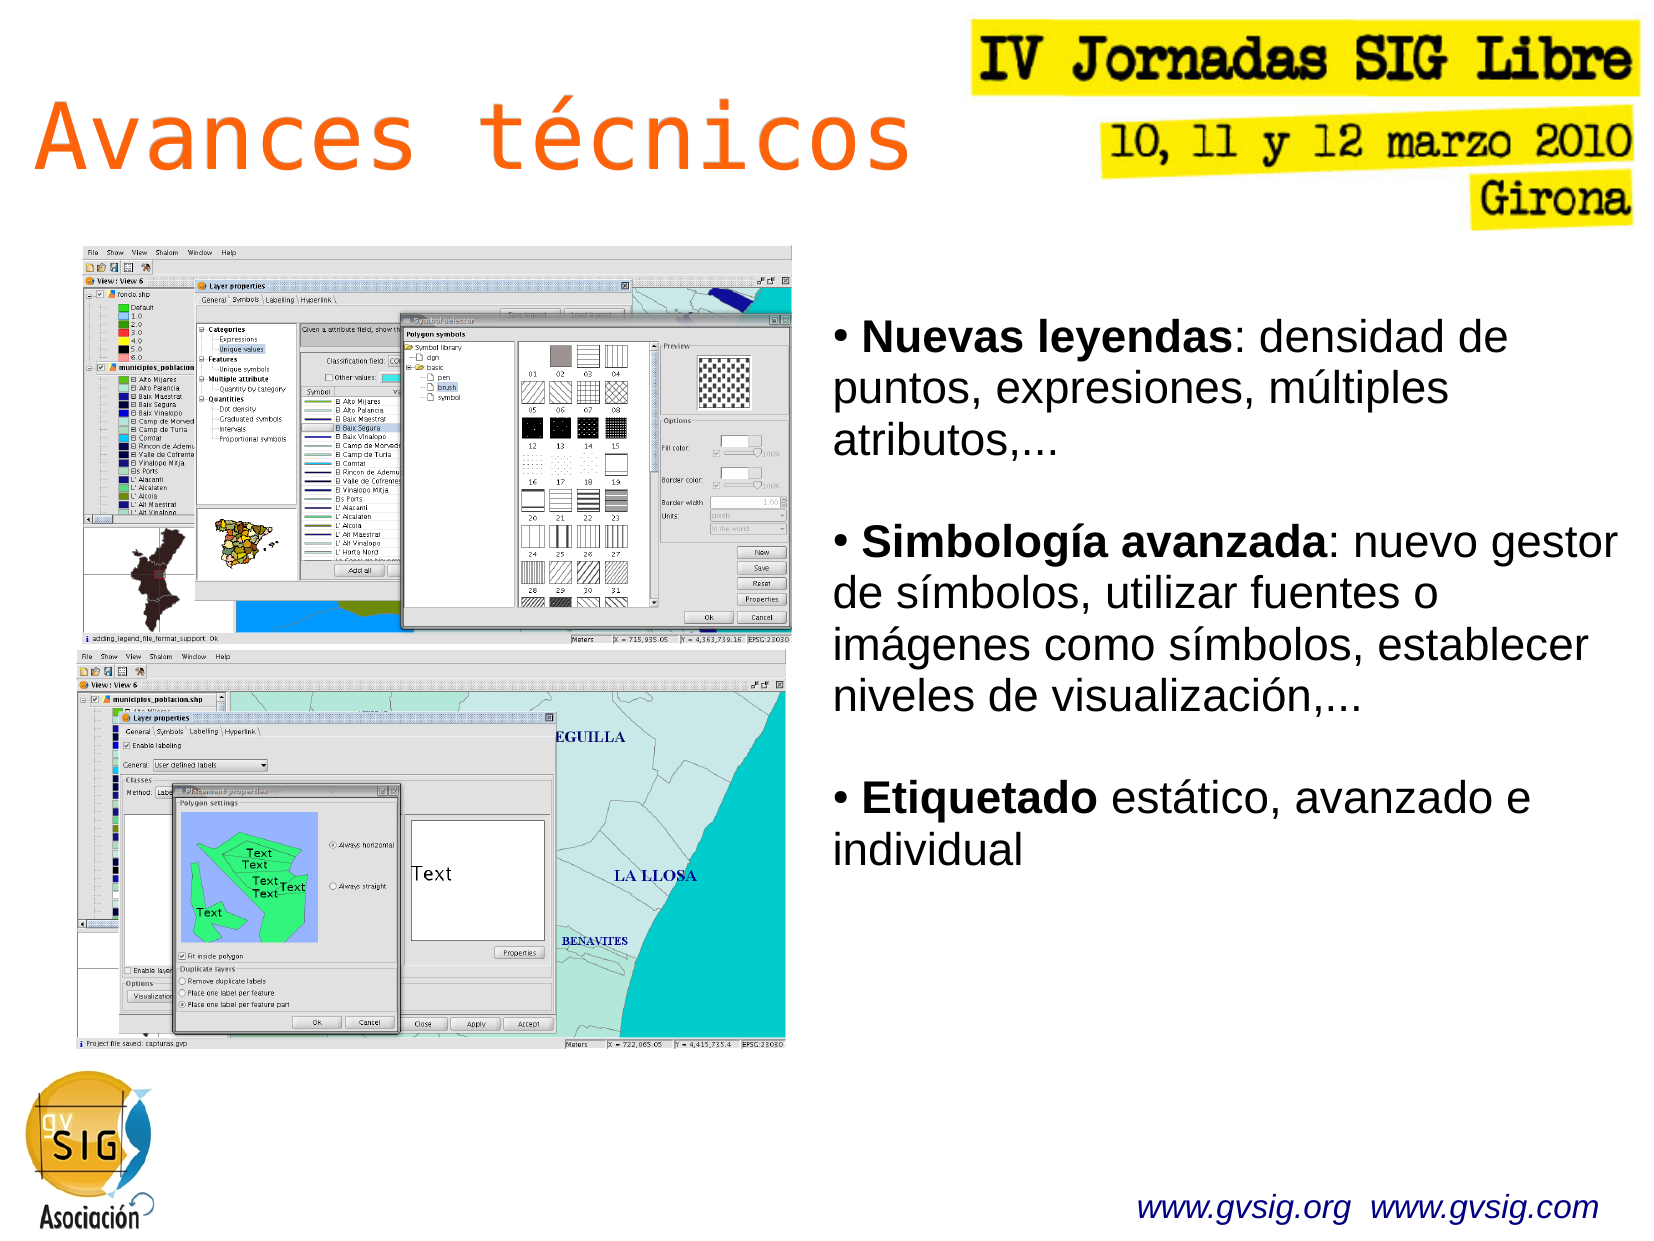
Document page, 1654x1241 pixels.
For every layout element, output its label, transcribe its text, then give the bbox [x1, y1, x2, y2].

picture [956, 0, 1654, 276]
text_box Avances técnicos [0, 76, 1182, 199]
picture [76, 649, 786, 1049]
text_box Nuevas leyendas: densidad de puntos, expresiones, múltiples atributos,... Simbología avanzada: nuevo gestor de símbolos, utilizar fuentes o imágenes como símbolos, establecer niveles de visualización,... Etiquetado estático, avanzado e individual [817, 303, 1654, 1081]
picture [0, 1062, 178, 1241]
picture [82, 245, 792, 644]
